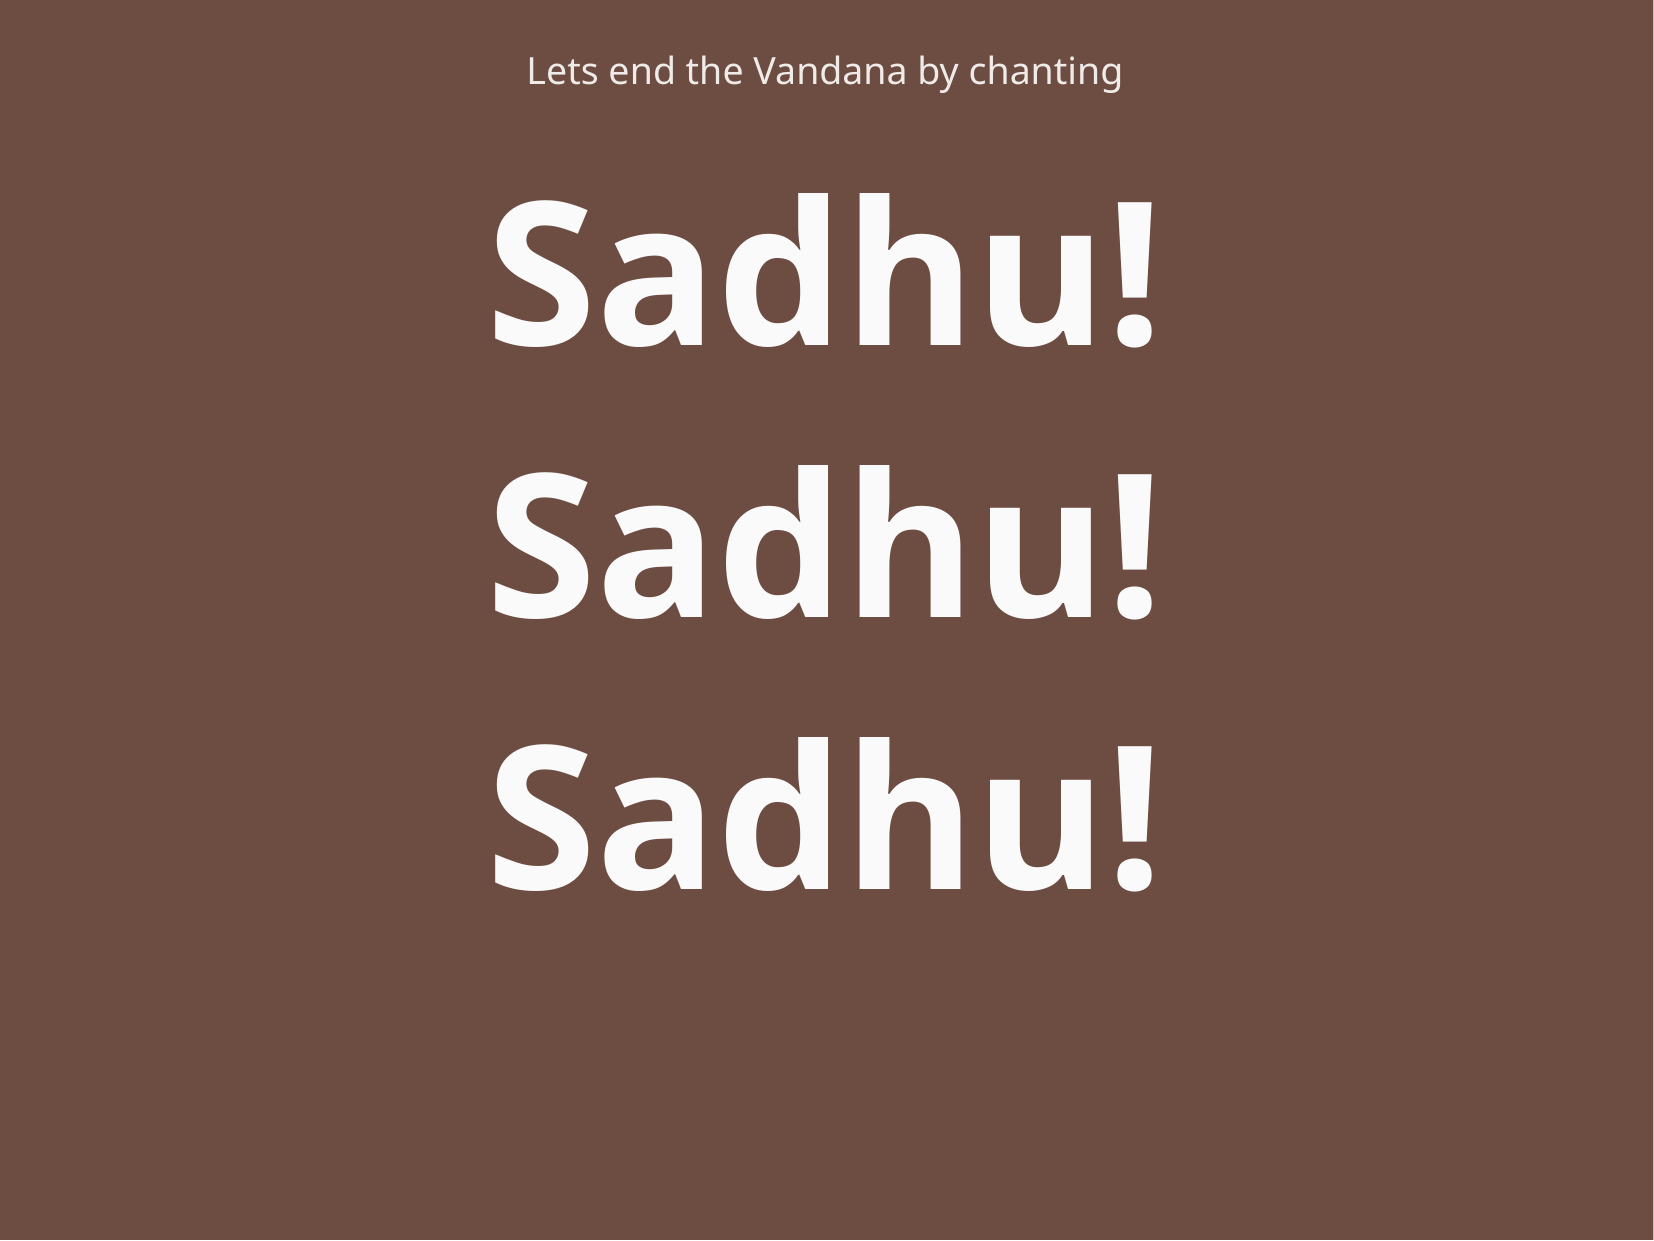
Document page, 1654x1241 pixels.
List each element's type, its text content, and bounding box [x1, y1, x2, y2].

subtitle Sadhu! Sadhu! Sadhu! [0, 131, 1653, 1241]
text_box Lets end the Vandana by chanting [3, 37, 1654, 117]
